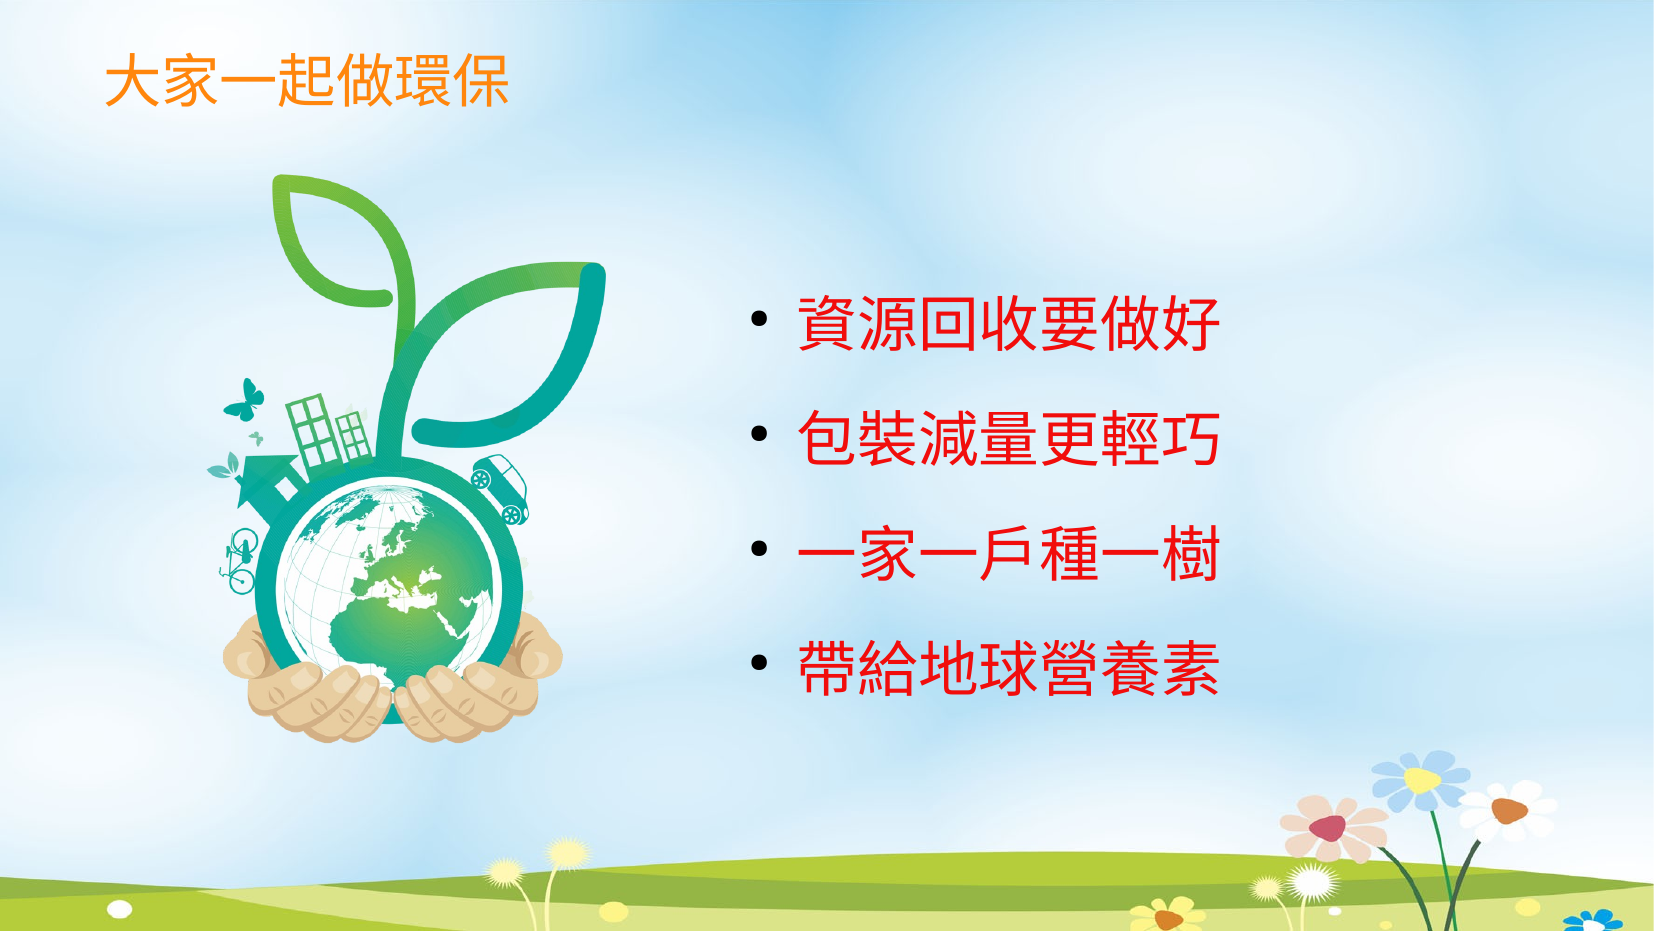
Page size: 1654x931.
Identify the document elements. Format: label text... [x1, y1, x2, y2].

title 大家一起做環保 [82, 37, 532, 119]
list 資源回收要做好 包裝減量更輕巧 一家一戶種一樹 帶給地球營養素 [732, 276, 1329, 709]
picture [0, 0, 1654, 931]
